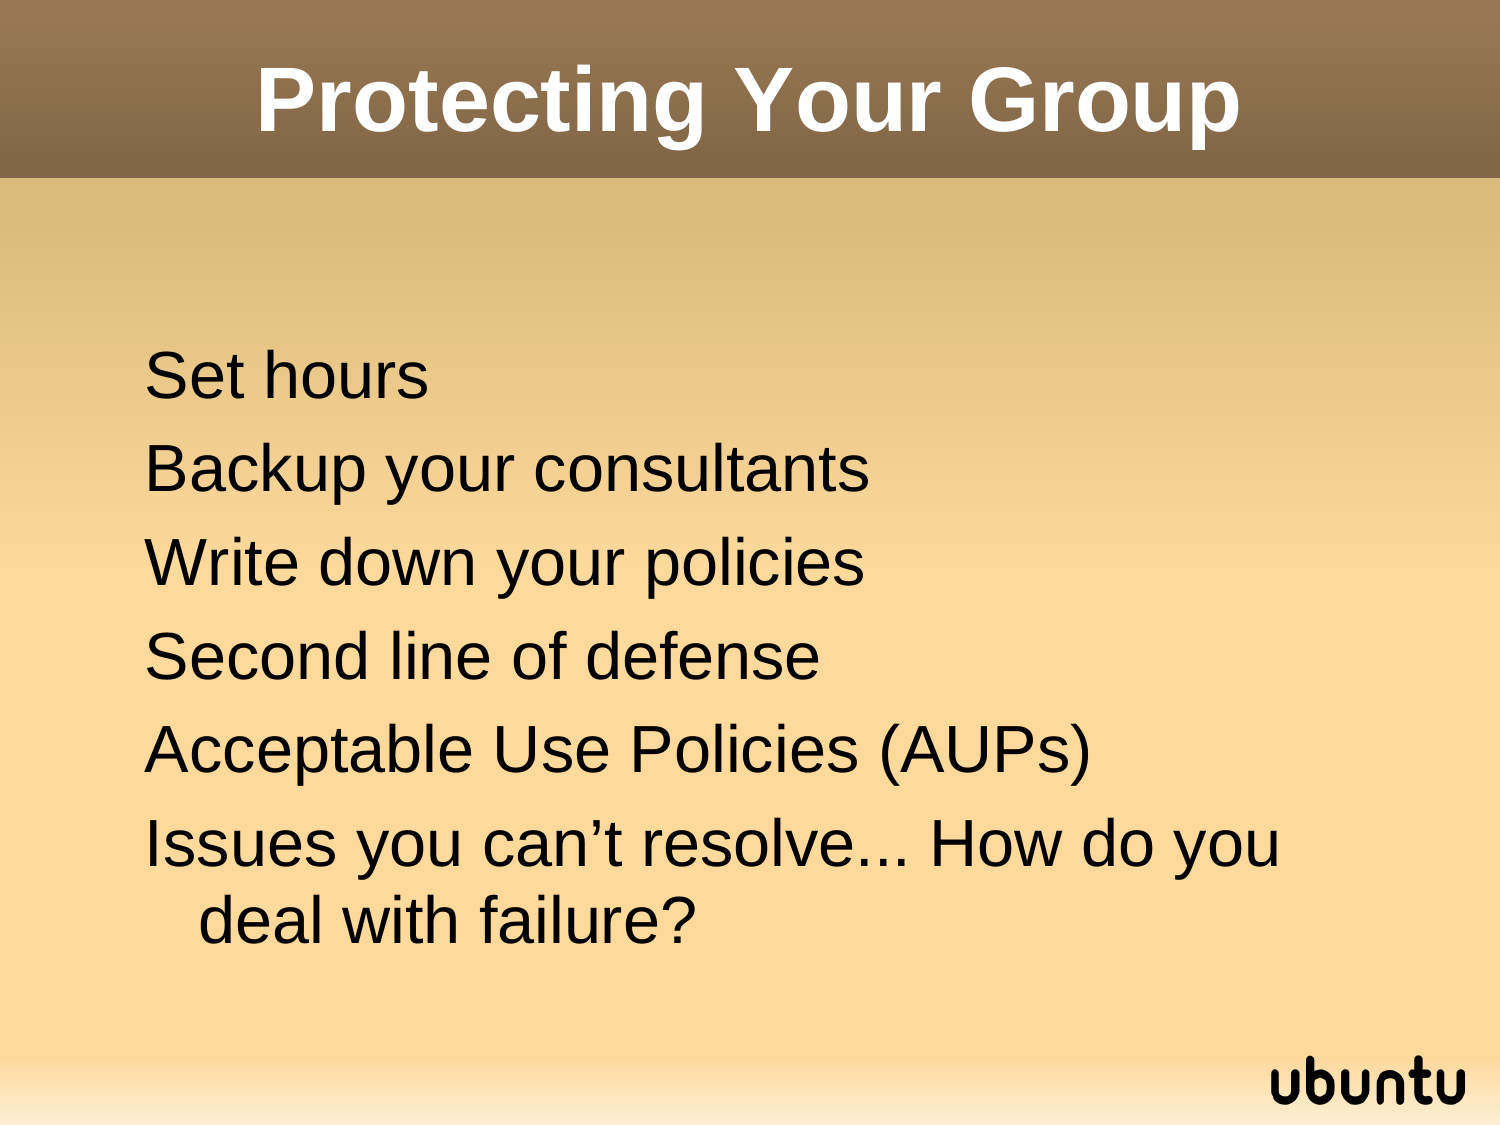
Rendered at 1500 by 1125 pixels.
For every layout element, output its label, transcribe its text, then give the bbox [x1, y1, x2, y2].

title Protecting Your Group [112, 5, 1388, 193]
list Set hours Backup your consultants Write down your policies Second line of defense Acceptable Use Policies (AUPs) Issues you can’t resolve... How do you deal with failure? [112, 324, 1388, 1000]
picture [0, 0, 1500, 1125]
